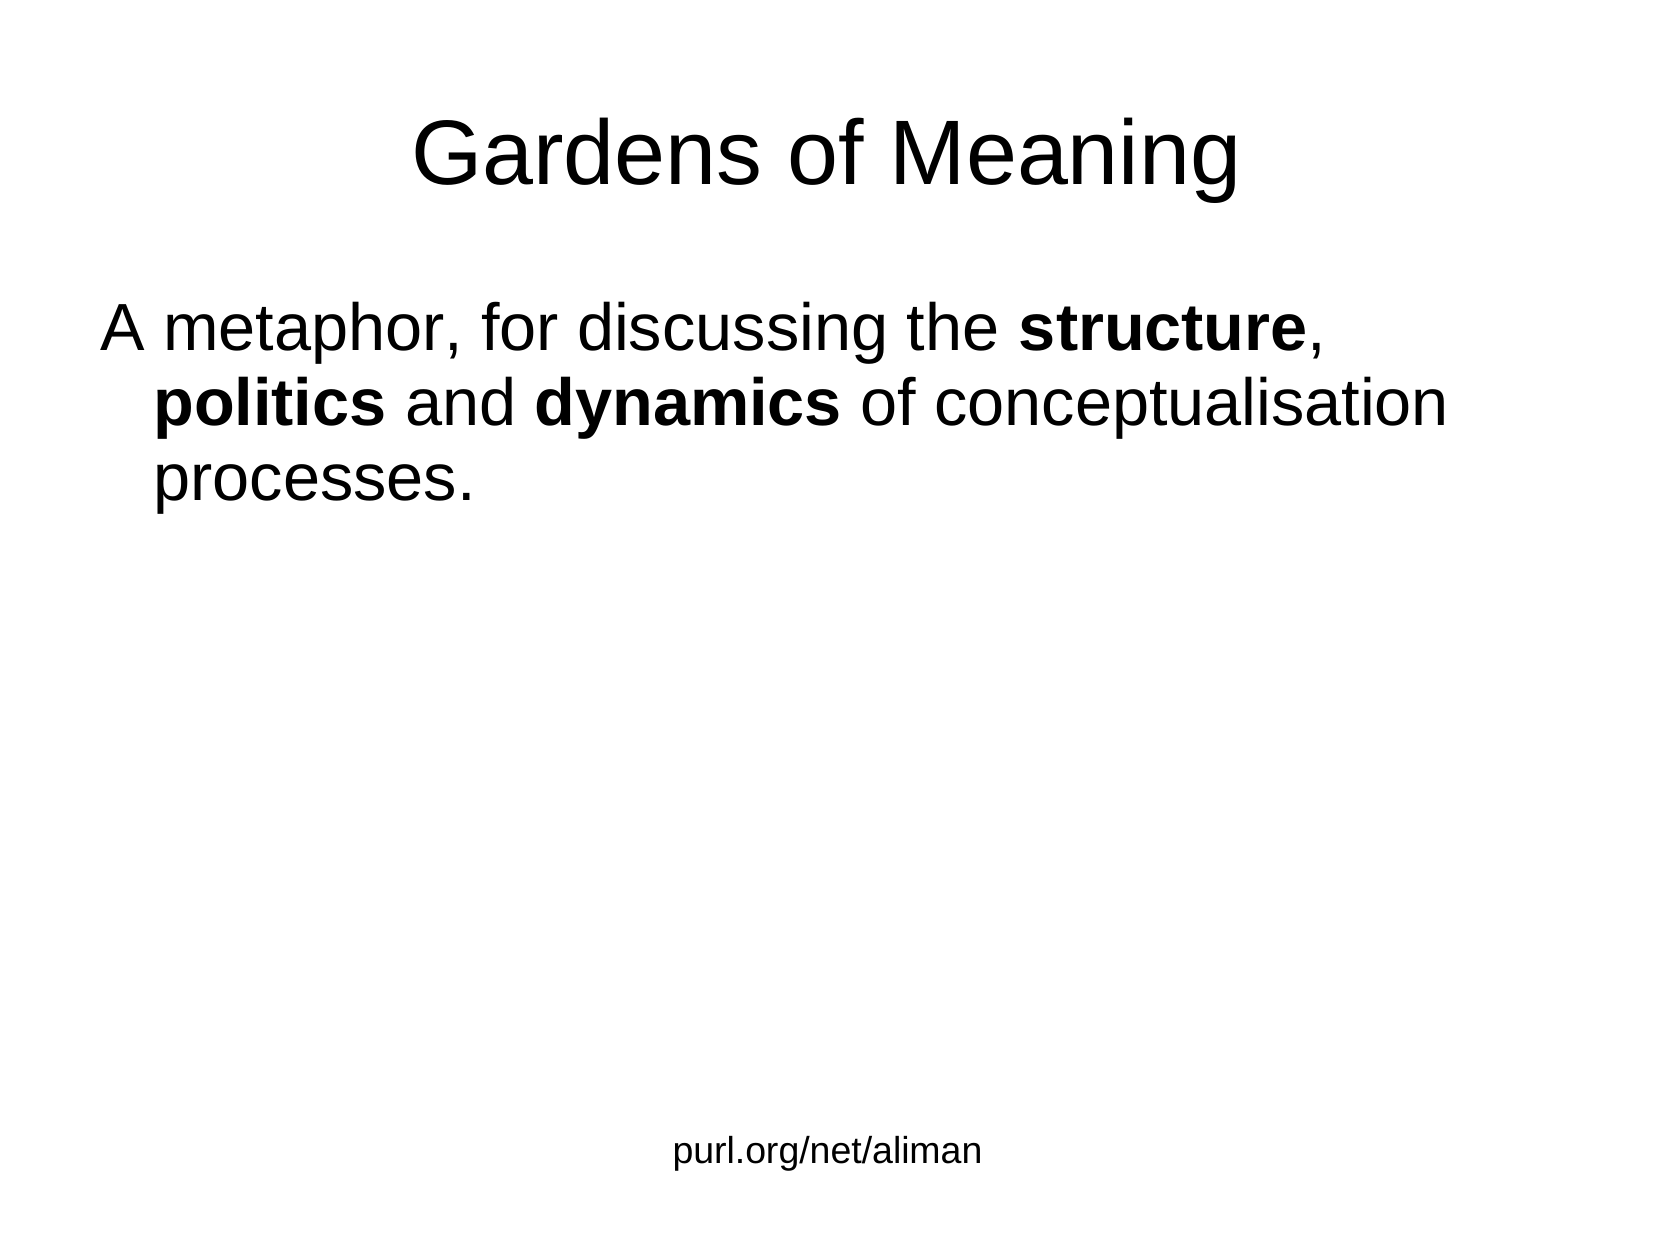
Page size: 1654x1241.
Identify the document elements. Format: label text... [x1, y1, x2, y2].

title Gardens of Meaning [82, 56, 1571, 250]
list A metaphor, for discussing the structure, politics and dynamics of conceptualisation processes. [82, 290, 1571, 1094]
